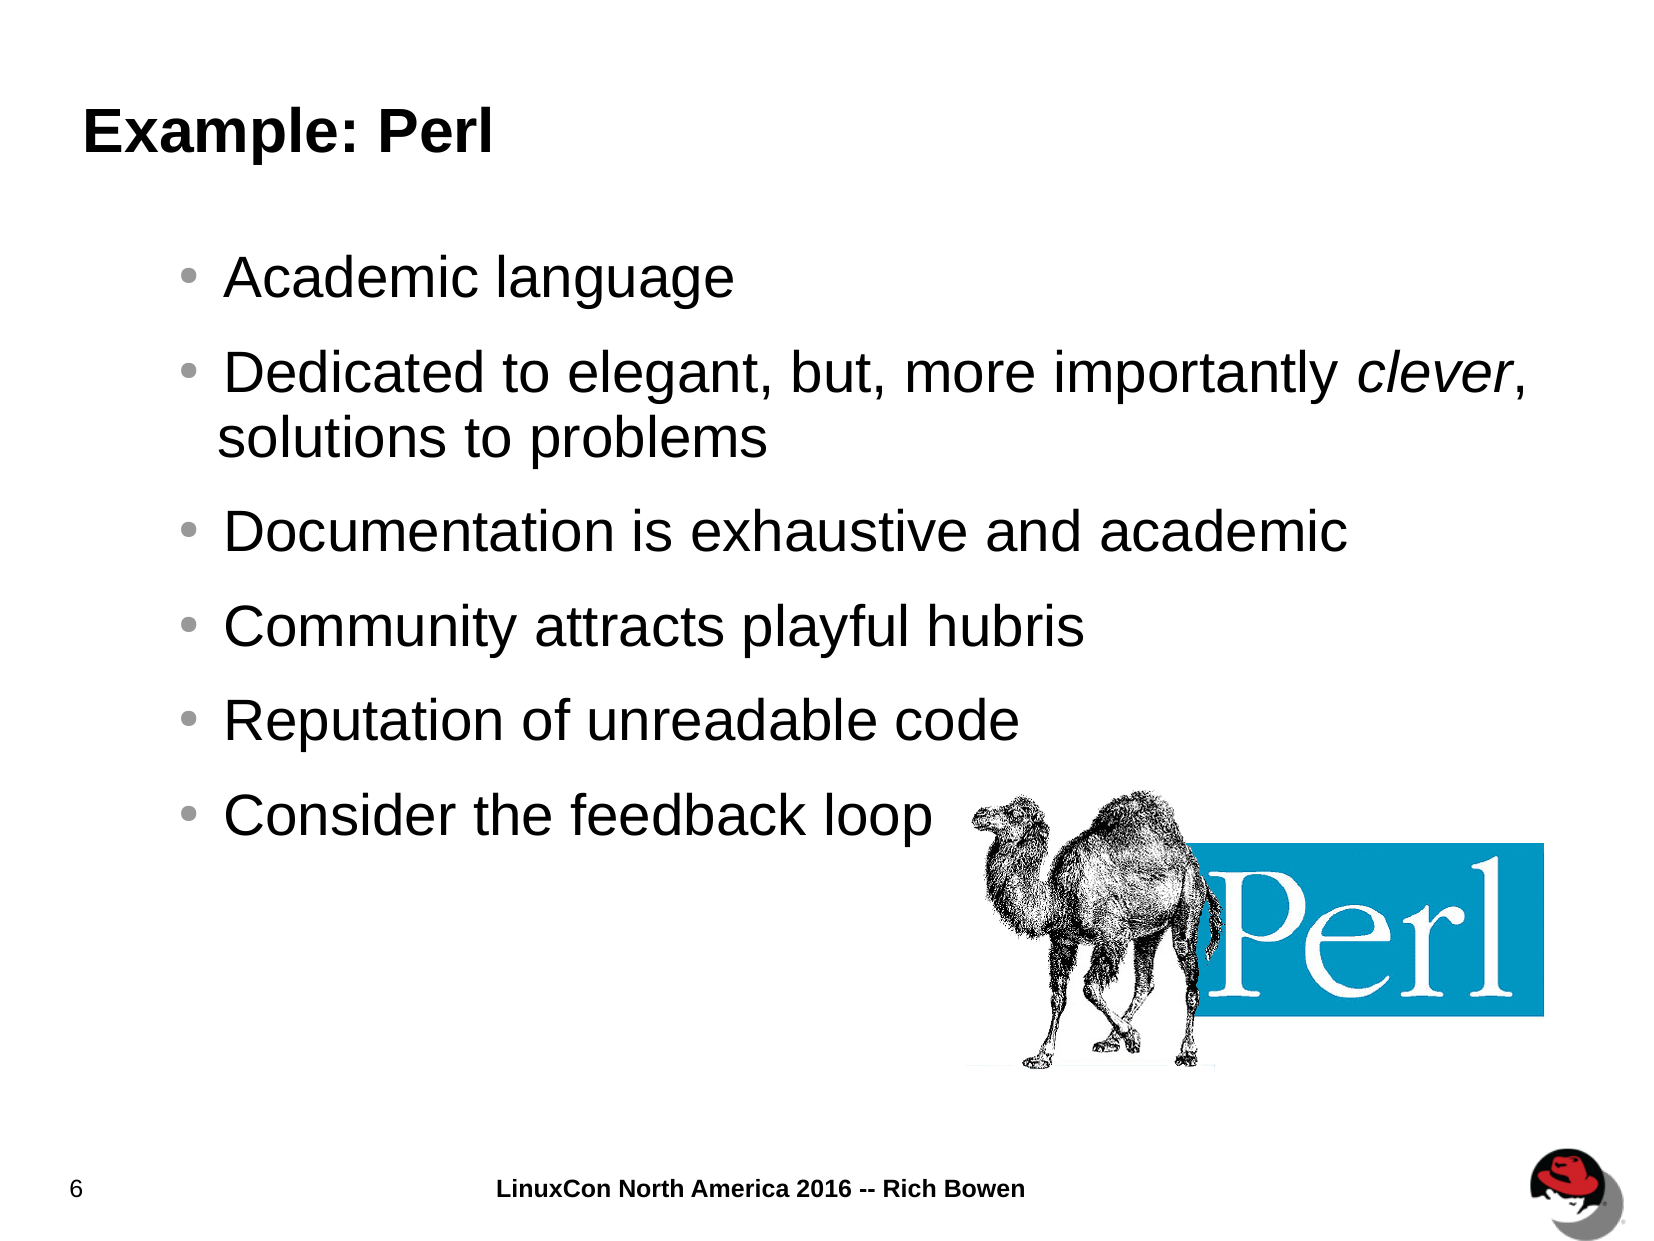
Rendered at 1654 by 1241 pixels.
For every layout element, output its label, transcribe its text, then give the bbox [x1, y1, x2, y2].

picture [1529, 1146, 1613, 1224]
picture [960, 776, 1558, 1081]
list Academic language Dedicated to elegant, but, more importantly clever, solutions to problems Documentation is exhaustive and academic Community attracts playful hubris Reputation of unreadable code Consider the feedback loop [86, 244, 1576, 1039]
title Example: Perl [82, 37, 1571, 226]
